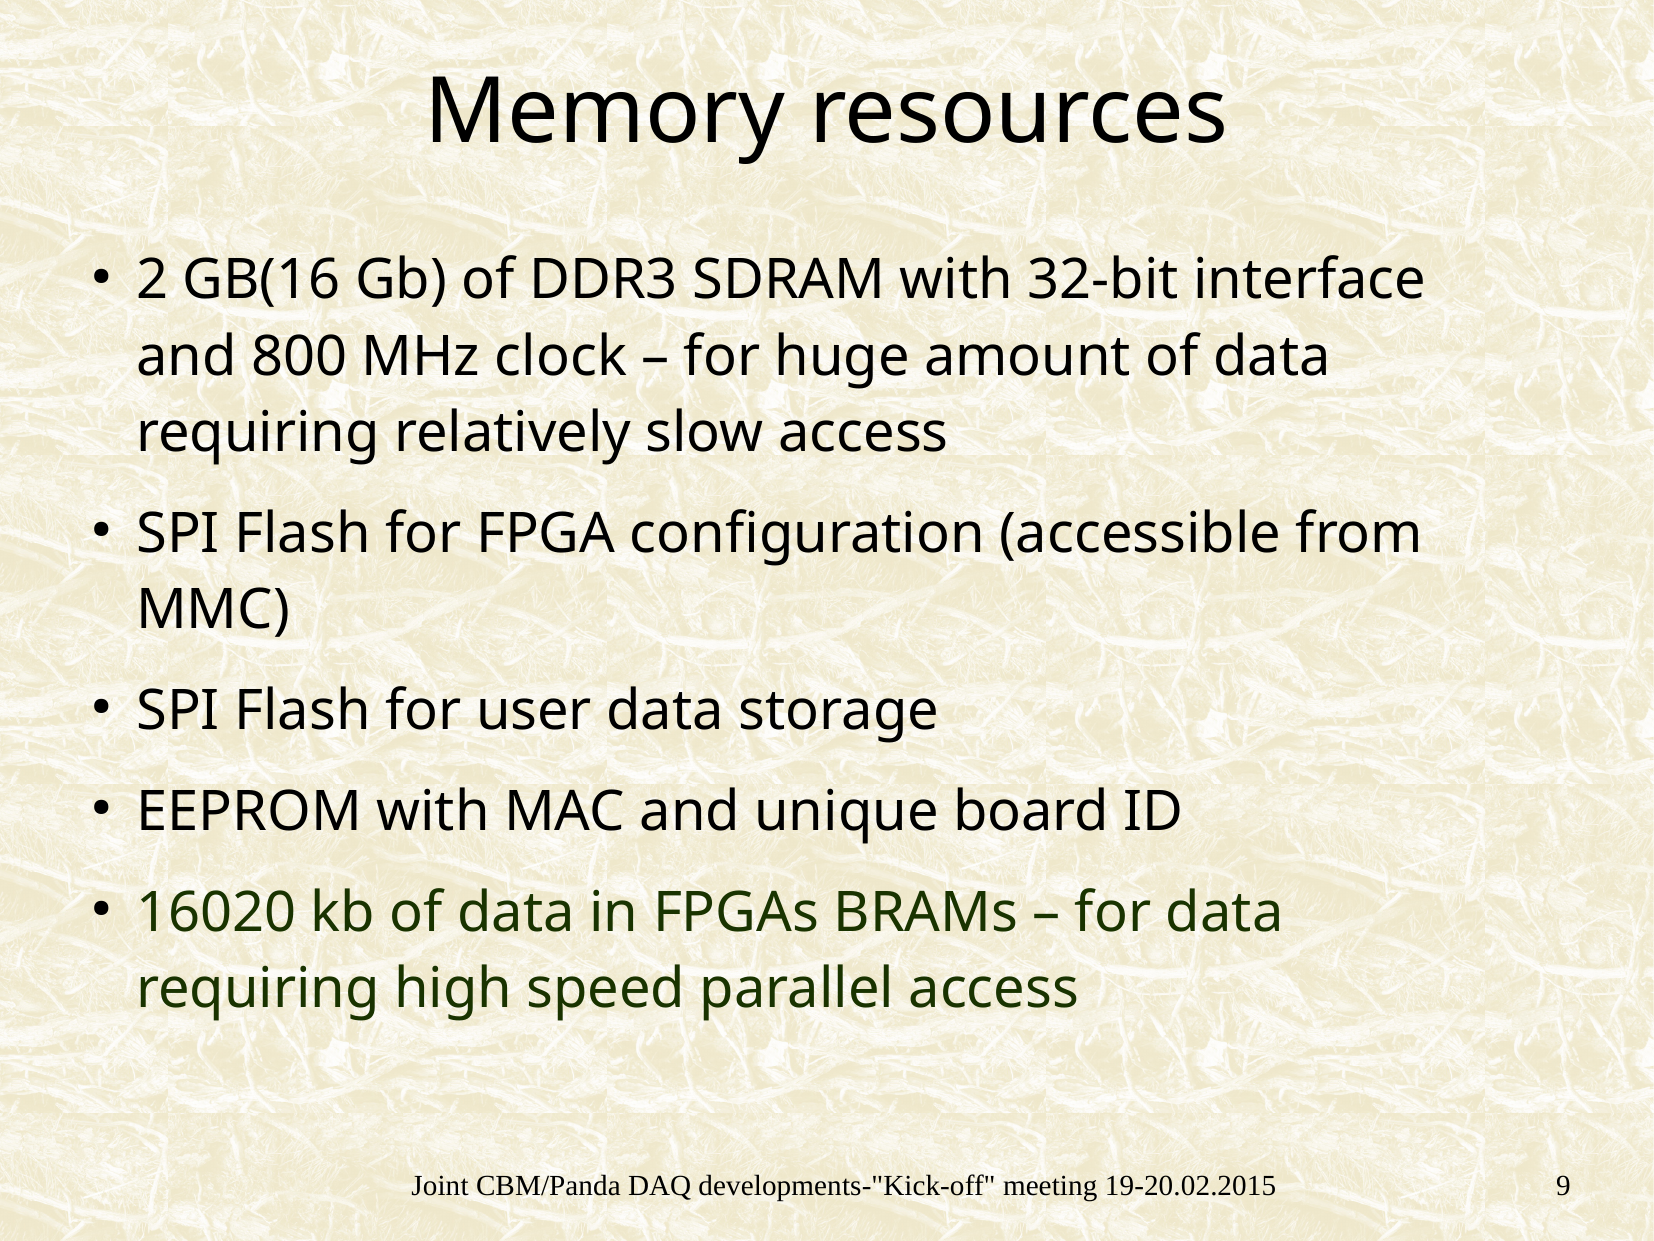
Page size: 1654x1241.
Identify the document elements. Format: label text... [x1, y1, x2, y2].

title Memory resources [82, 43, 1571, 172]
picture [0, 0, 1654, 1241]
list 2 GB(16 Gb) of DDR3 SDRAM with 32-bit interface and 800 MHz clock – for huge amount of data requiring relatively slow access SPI Flash for FPGA configuration (accessible from MMC) SPI Flash for user data storage EEPROM with MAC and unique board ID 16020 kb of data in FPGAs BRAMs – for data requiring high speed parallel access [76, 239, 1532, 1028]
